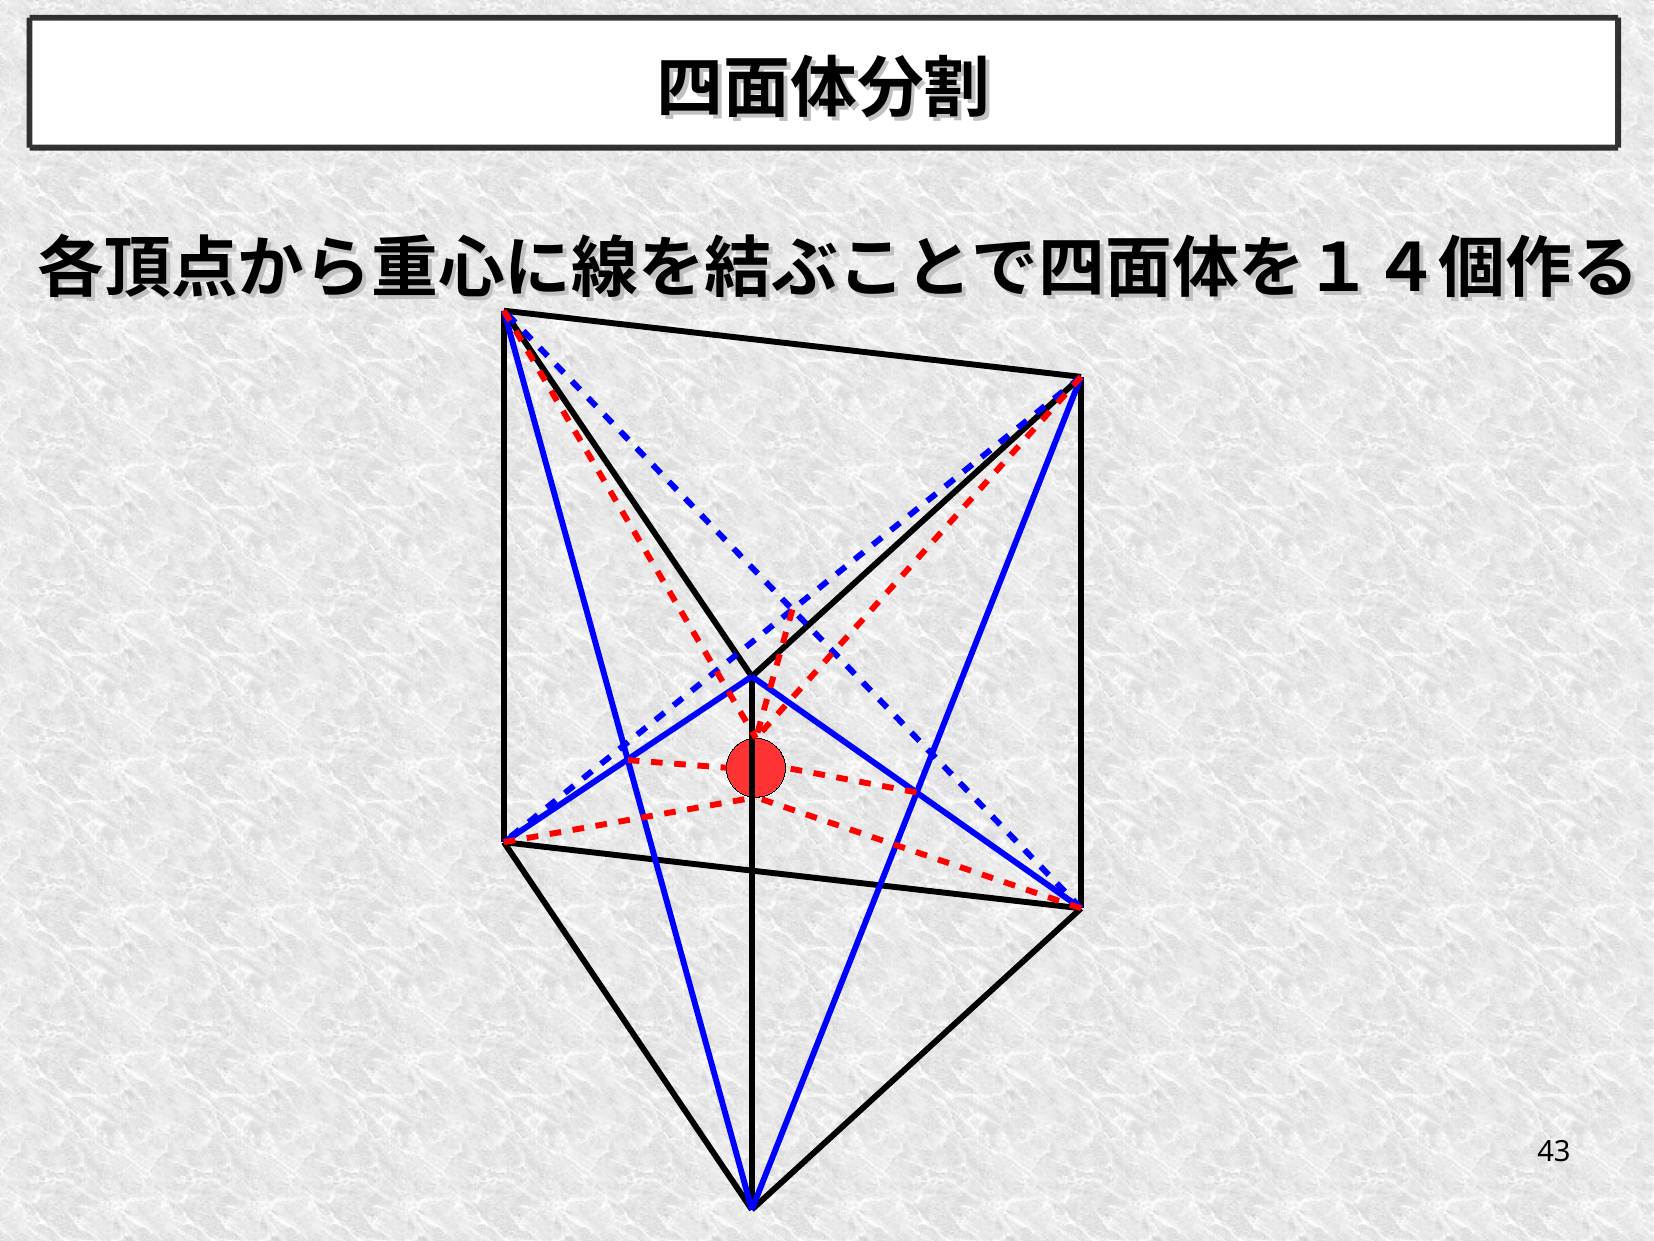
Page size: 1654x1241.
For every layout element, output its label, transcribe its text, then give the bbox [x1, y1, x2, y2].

text_box 各頂点から重心に線を結ぶことで四面体を１４個作る [22, 206, 1631, 296]
text_box [726, 739, 749, 797]
text_box [755, 738, 786, 798]
picture [0, 0, 1654, 1241]
text_box 四面体分割 [29, 17, 1619, 148]
